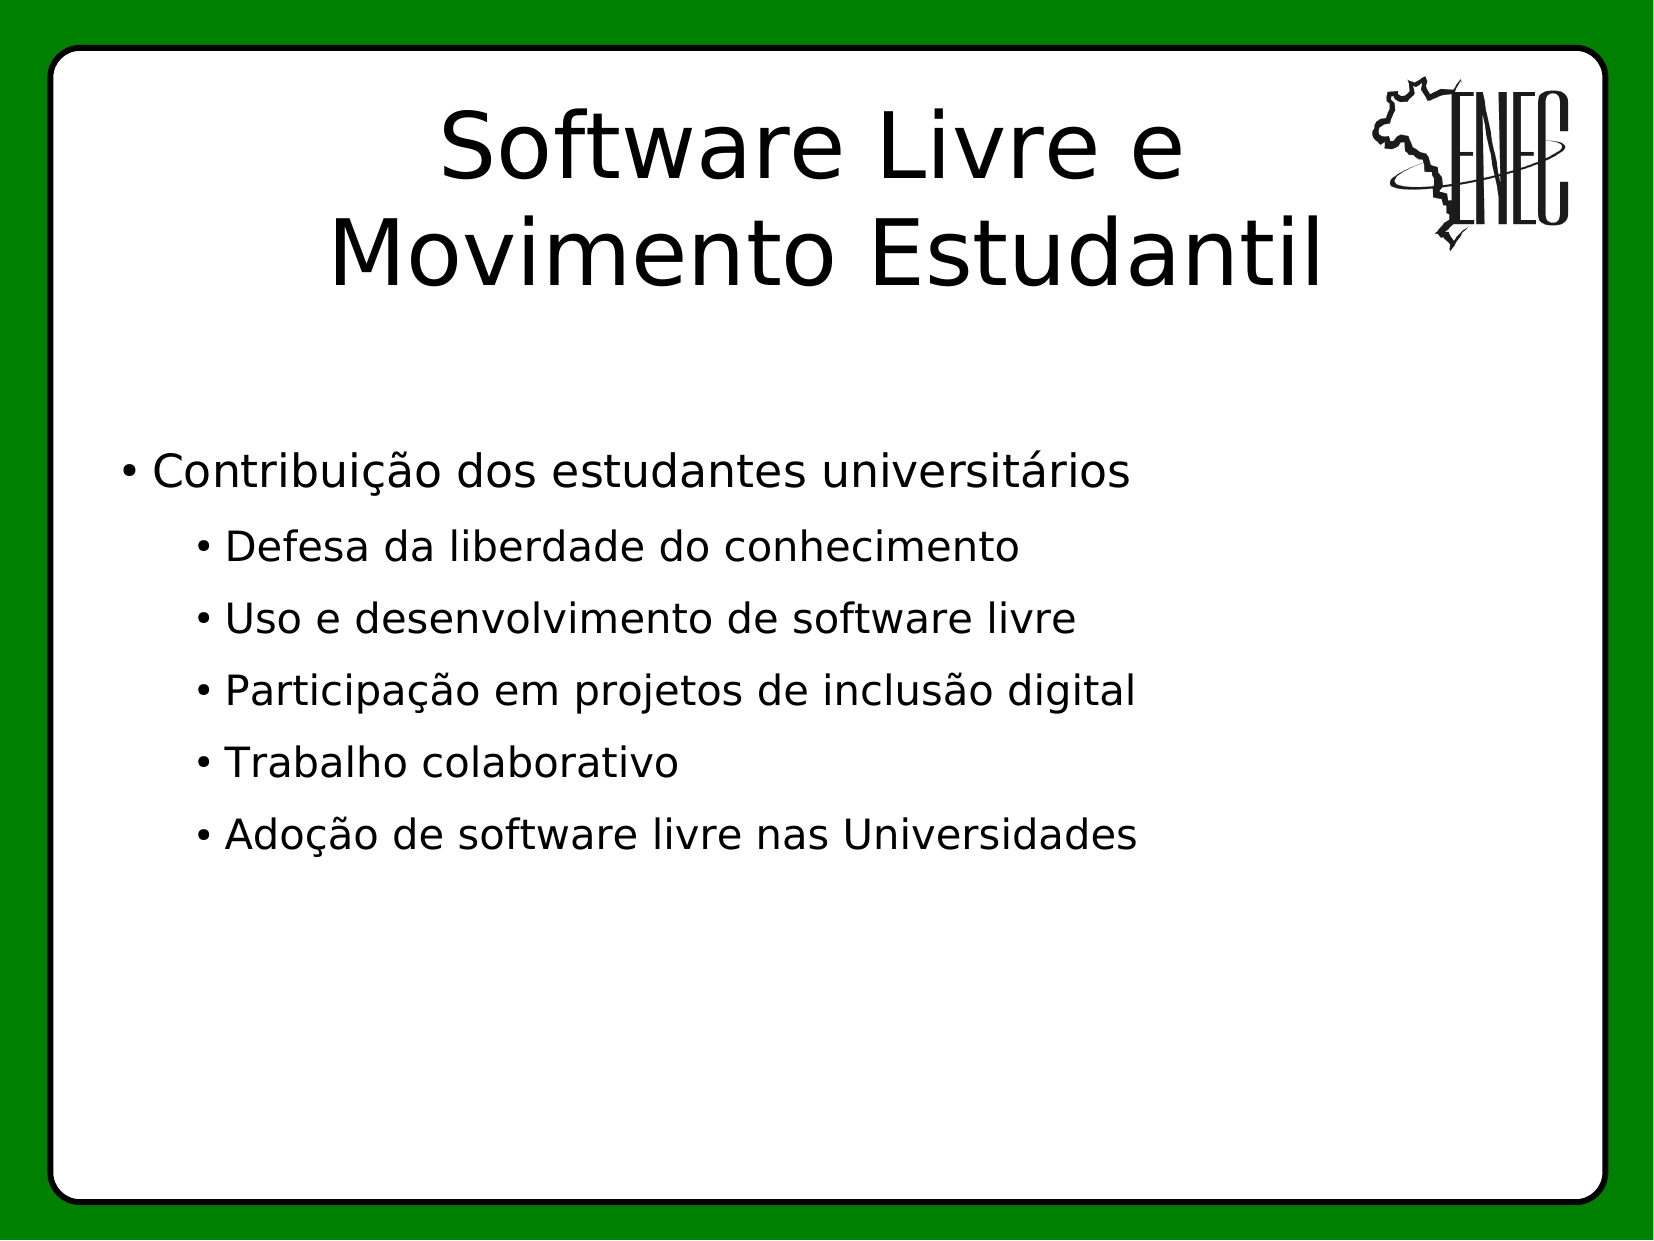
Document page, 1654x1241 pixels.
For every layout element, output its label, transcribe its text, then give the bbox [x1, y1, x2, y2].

list Contribuição dos estudantes universitários Defesa da liberdade do conhecimento Uso e desenvolvimento de software livre Participação em projetos de inclusão digital Trabalho colaborativo Adoção de software livre nas Universidades [121, 338, 1534, 1121]
title Software Livre e Movimento Estudantil [121, 93, 1534, 308]
picture [1367, 71, 1574, 273]
